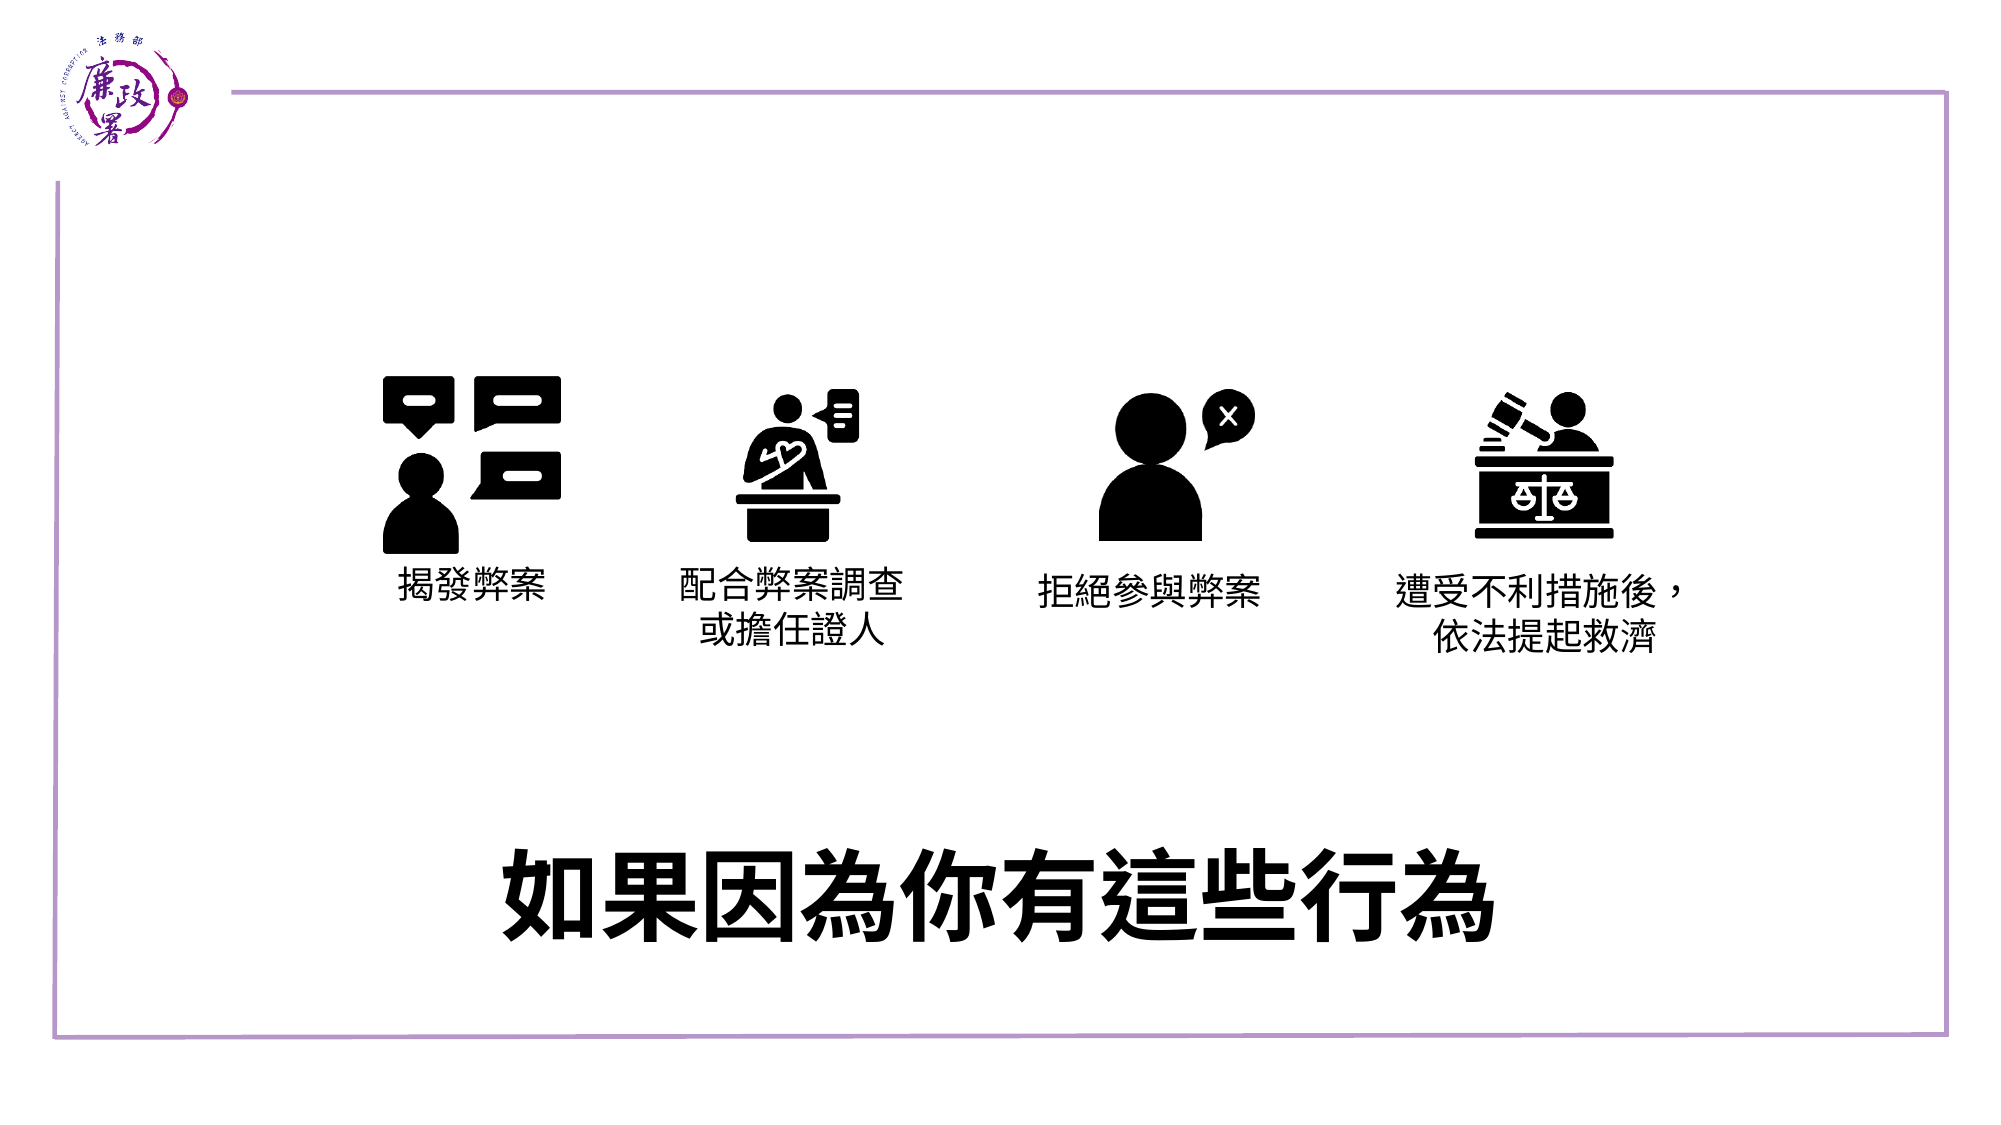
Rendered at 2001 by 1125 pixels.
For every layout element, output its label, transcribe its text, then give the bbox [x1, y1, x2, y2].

picture [1468, 389, 1620, 541]
picture [708, 376, 886, 553]
text_box 拒絕參與弊案 [1022, 560, 1278, 621]
text_box 配合弊案調查 或擔任證人 [664, 553, 920, 659]
text_box 揭發弊案 [382, 553, 563, 614]
picture [383, 376, 561, 553]
picture [60, 32, 188, 146]
picture [1099, 389, 1255, 541]
text_box 遭受不利措施後， 依法提起救濟 [1380, 560, 1711, 666]
text_box 如果因為你有這些行為 [485, 826, 1515, 962]
